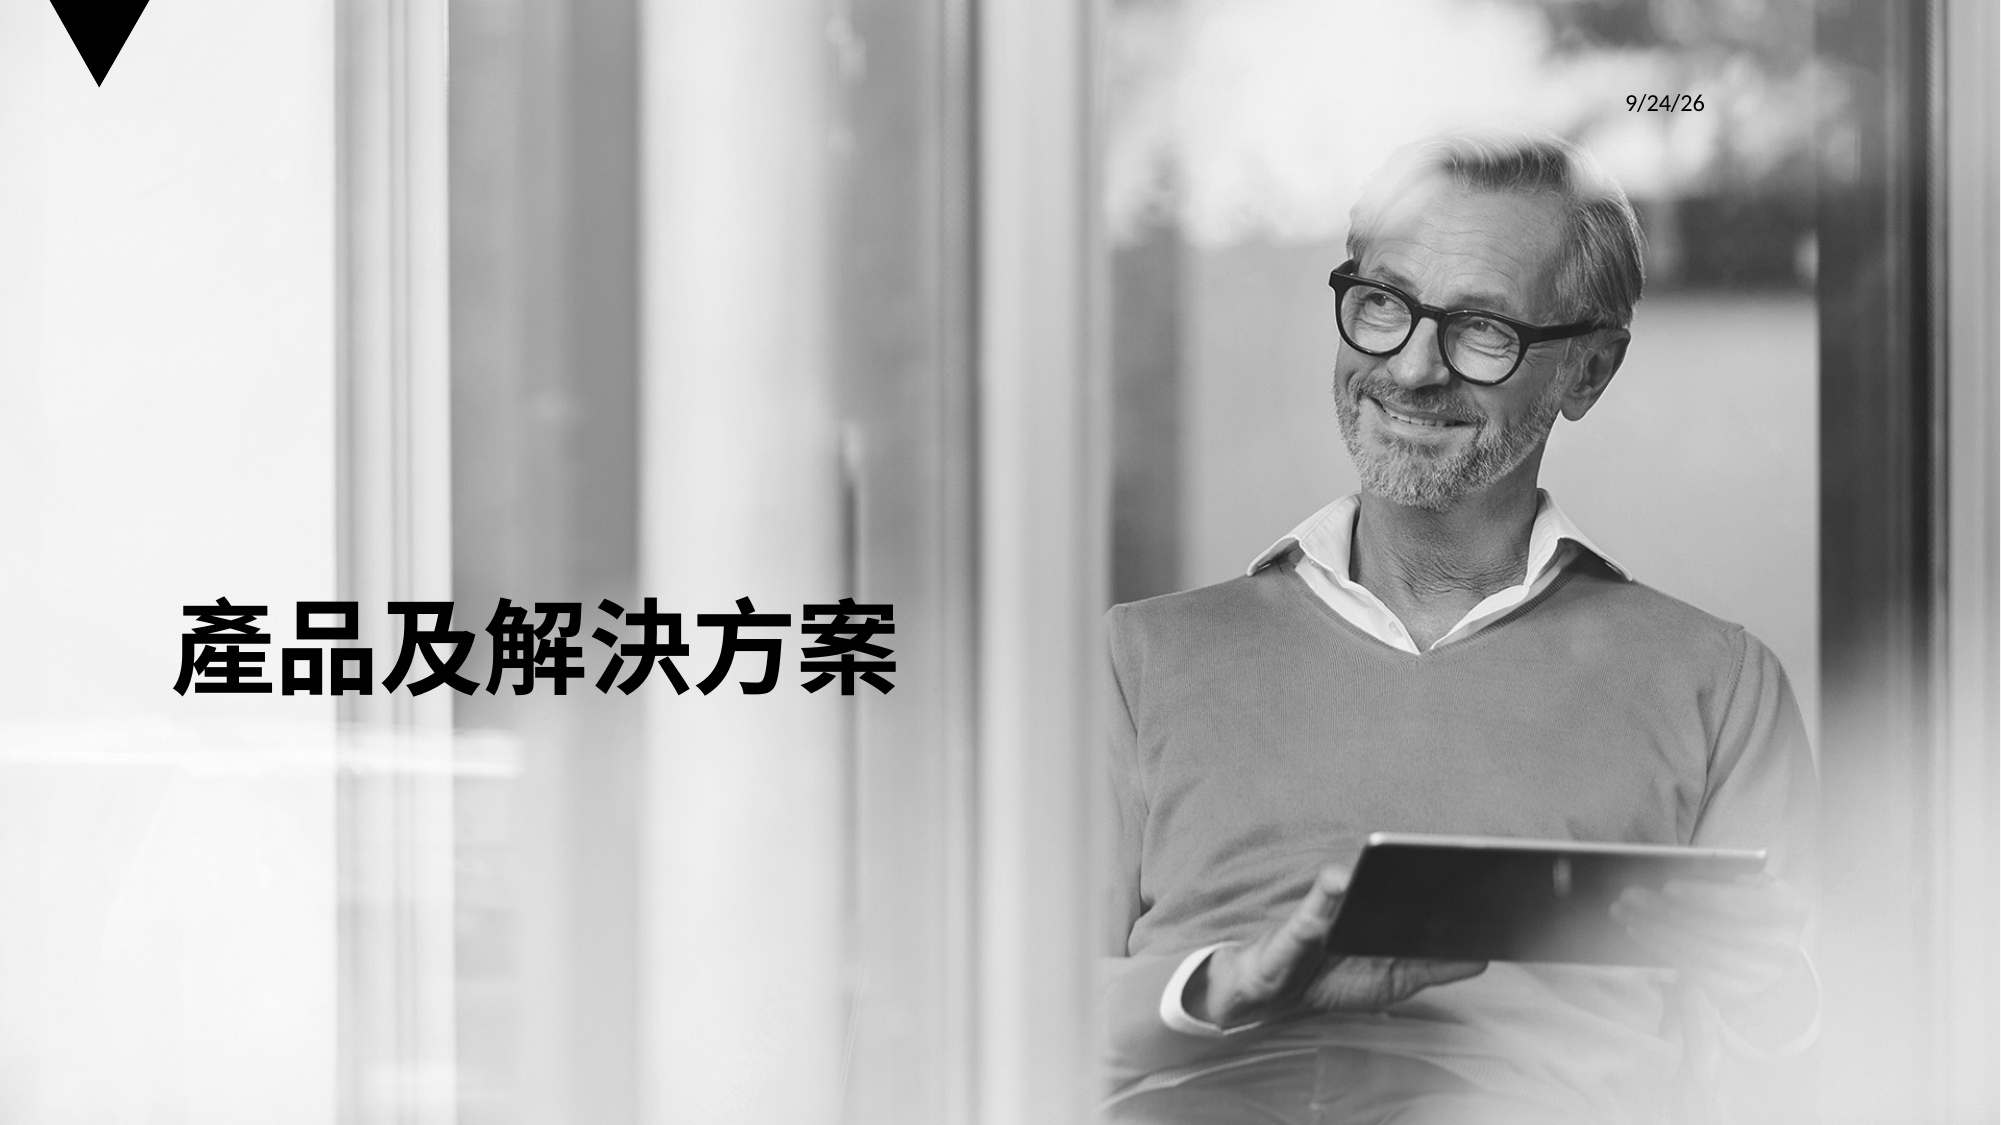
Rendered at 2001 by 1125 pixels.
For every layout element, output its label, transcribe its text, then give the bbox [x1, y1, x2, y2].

title 產品及解決方案 [156, 247, 1504, 717]
